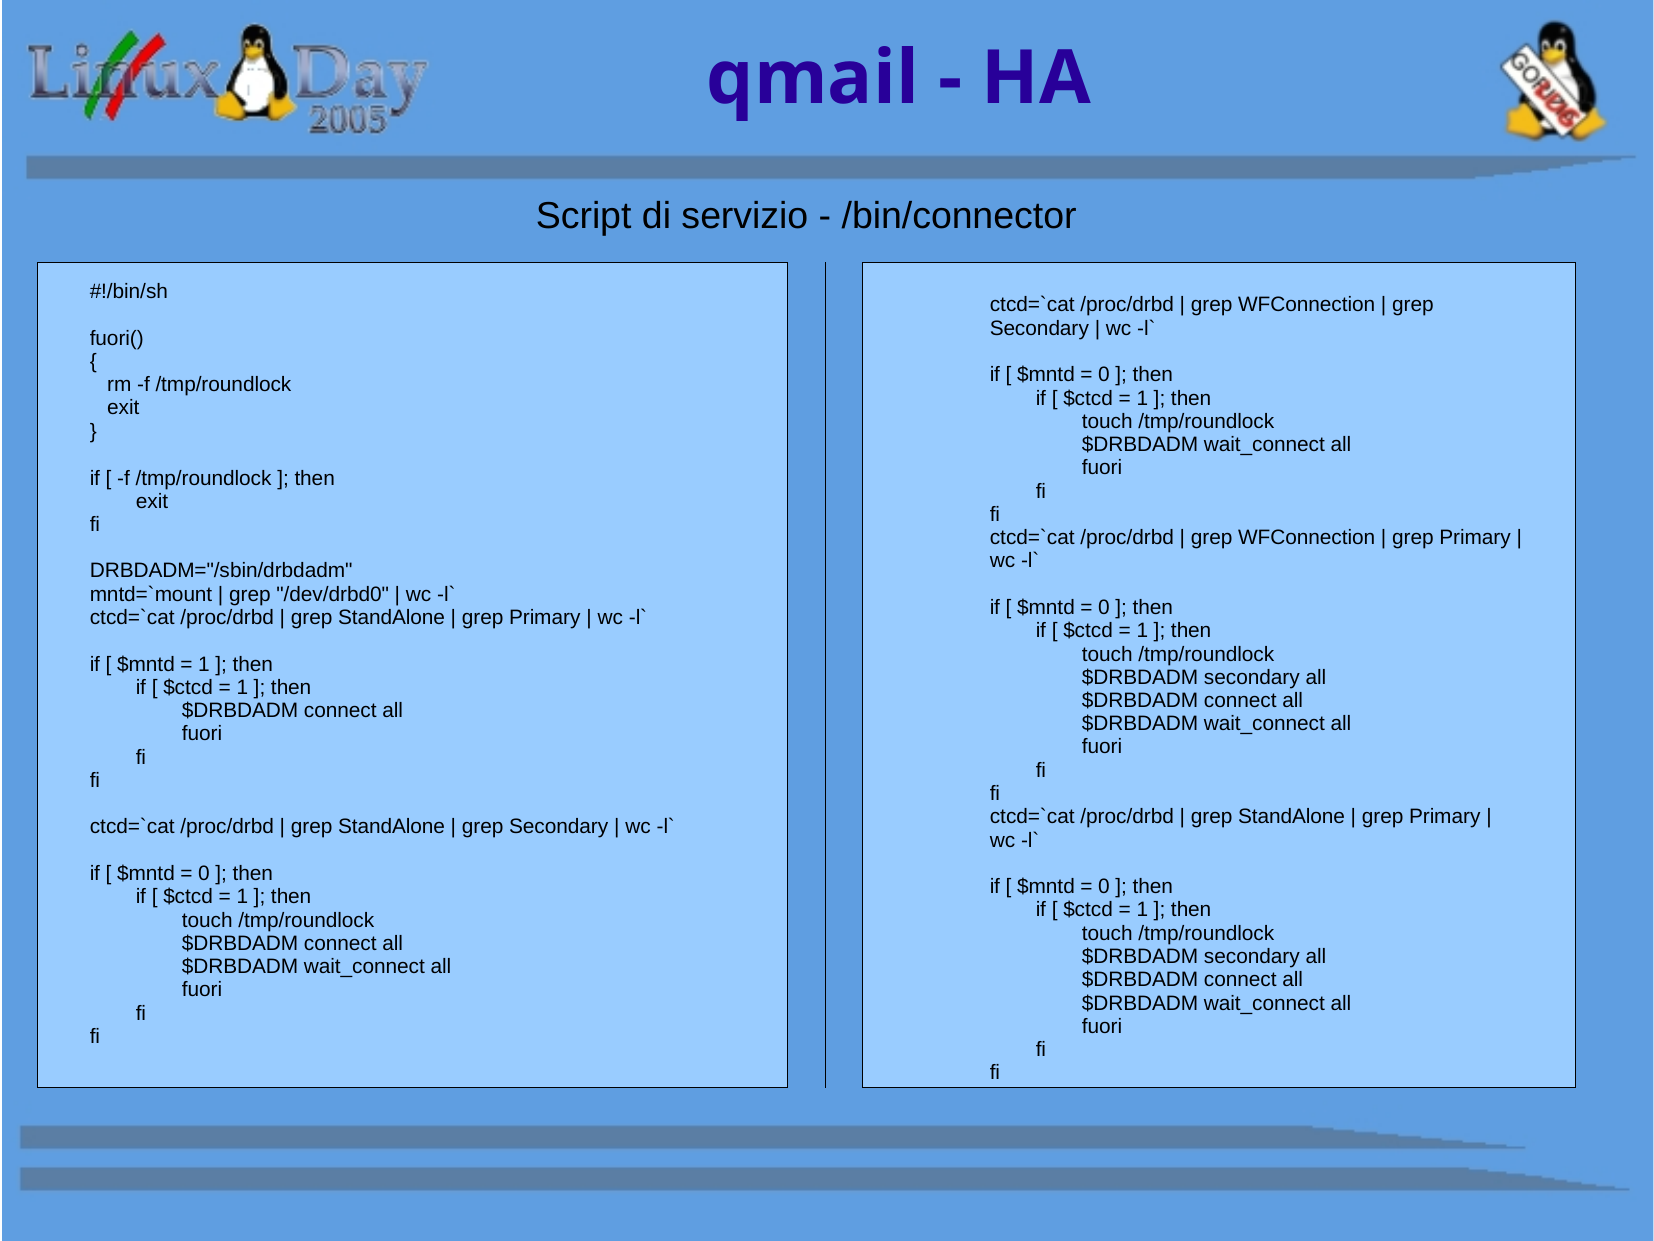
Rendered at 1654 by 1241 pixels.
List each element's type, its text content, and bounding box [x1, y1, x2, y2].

text_box [37, 225, 1613, 1088]
text_box ctcd=`cat /proc/drbd | grep WFConnection | grep Secondary | wc -l` if [ $mntd = 0 ]; then if [ $ctcd = 1 ]; then touch /tmp/roundlock $DRBDADM wait_connect all fuori fi fi ctcd=`cat /proc/drbd | grep WFConnection | grep Primary | wc -l` if [ $mntd = 0 ]; then if [ $ctcd = 1 ]; then touch /tmp/roundlock $DRBDADM secondary all $DRBDADM connect all $DRBDADM wait_connect all fuori fi fi ctcd=`cat /proc/drbd | grep StandAlone | grep Primary | wc -l` if [ $mntd = 0 ]; then if [ $ctcd = 1 ]; then touch /tmp/roundlock $DRBDADM secondary all $DRBDADM connect all $DRBDADM wait_connect all fuori fi fi [975, 262, 1538, 1092]
picture [2, 0, 1654, 1241]
text_box qmail - HA [691, 16, 1180, 136]
text_box #!/bin/sh fuori() { rm -f /tmp/roundlock exit } if [ -f /tmp/roundlock ]; then exit fi DRBDADM="/sbin/drbdadm" mntd=`mount | grep "/dev/drbd0" | wc -l` ctcd=`cat /proc/drbd | grep StandAlone | grep Primary | wc -l` if [ $mntd = 1 ]; then if [ $ctcd = 1 ]; then $DRBDADM connect all fuori fi fi ctcd=`cat /proc/drbd | grep StandAlone | grep Secondary | wc -l` if [ $mntd = 0 ]; then if [ $ctcd = 1 ]; then touch /tmp/roundlock $DRBDADM connect all $DRBDADM wait_connect all fuori fi fi [75, 272, 751, 1163]
text_box Script di servizio - /bin/connector [37, 187, 1576, 245]
text_box [118, 484, 531, 555]
